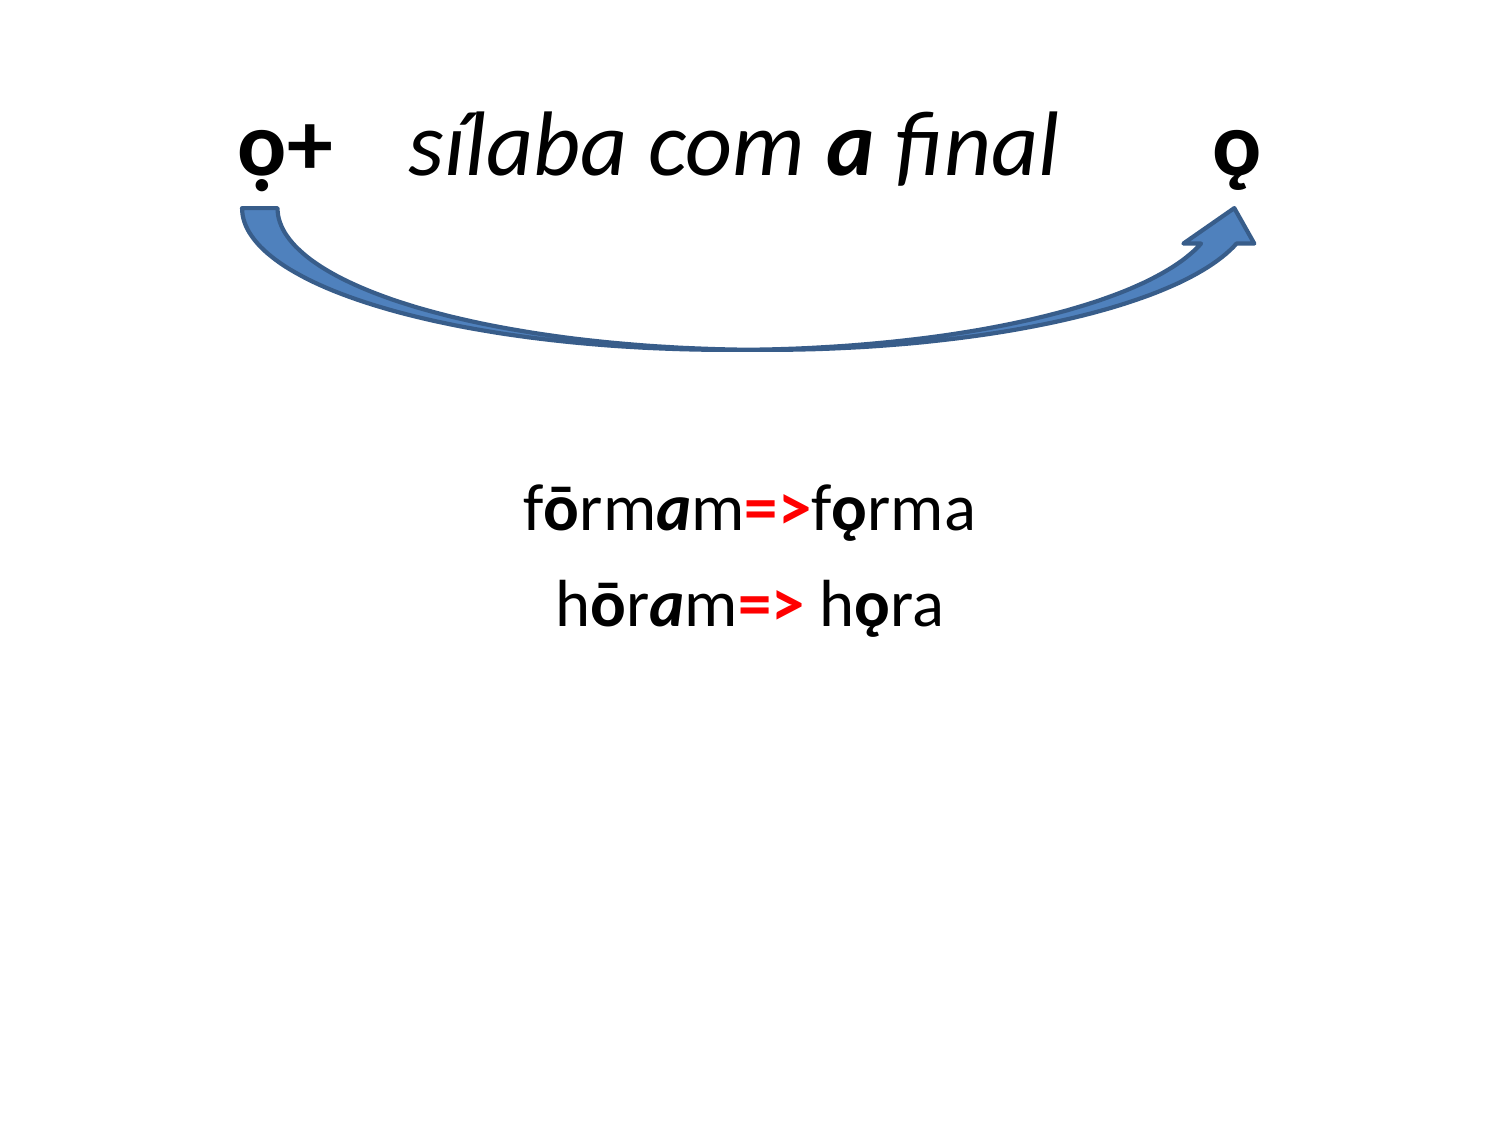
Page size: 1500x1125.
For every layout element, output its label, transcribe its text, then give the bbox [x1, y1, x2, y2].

list fōrmam=>fǫrma hōram=> hǫra [316, 262, 1178, 349]
text_box [242, 208, 1255, 350]
title ọ+ sílaba com a final ǫ [75, 45, 1426, 233]
list fōrmam=>fǫrma hōram=> hǫra [75, 262, 1426, 1005]
